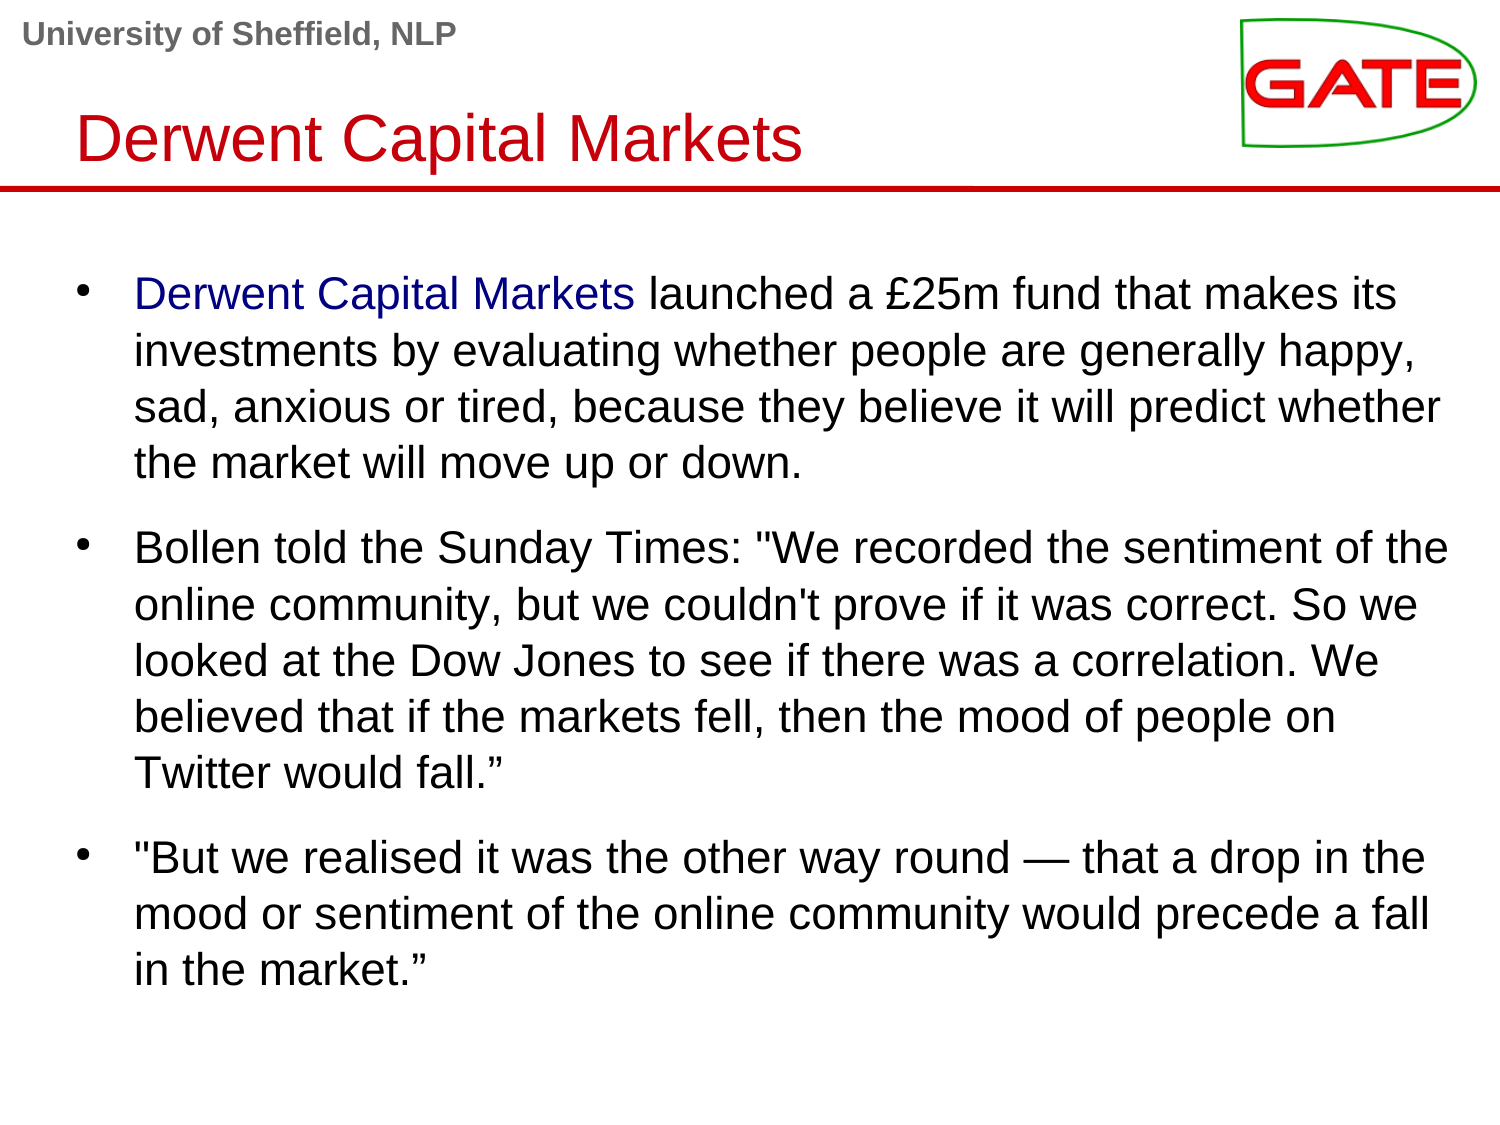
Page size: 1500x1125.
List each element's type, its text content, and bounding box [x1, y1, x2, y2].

title Derwent Capital Markets [75, 44, 1425, 233]
picture [1240, 18, 1477, 148]
list Derwent Capital Markets launched a £25m fund that makes its investments by evaluating whether people are generally happy, sad, anxious or tired, because they believe it will predict whether the market will move up or down. Bollen told the Sunday Times: "We recorded the sentiment of the online community, but we couldn't prove if it was correct. So we looked at the Dow Jones to see if there was a correlation. We believed that if the markets fell, then the mood of people on Twitter would fall.” "But we realised it was the other way round — that a drop in the mood or sentiment of the online community would precede a fall in the market.” [75, 263, 1477, 1093]
